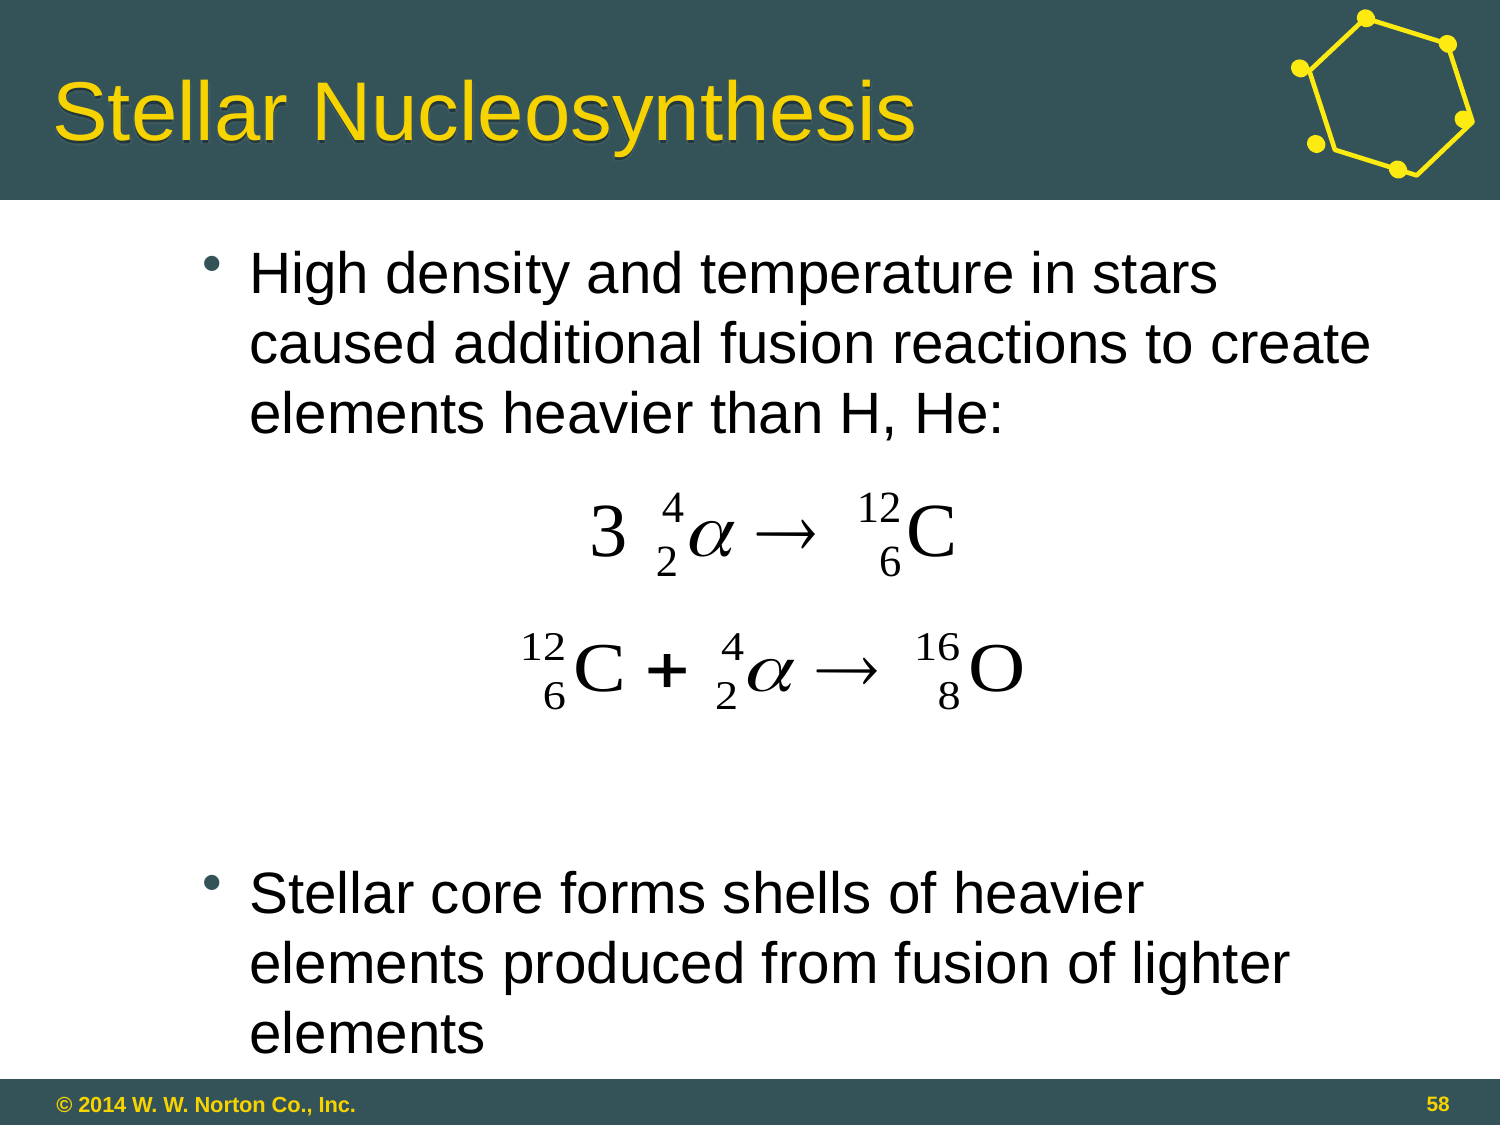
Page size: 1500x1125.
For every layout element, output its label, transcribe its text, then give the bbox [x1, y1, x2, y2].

slide_number <number> [1411, 1086, 1468, 1119]
title Stellar Nucleosynthesis [37, 19, 1118, 195]
chart [580, 473, 970, 596]
chart [512, 615, 1041, 727]
list High density and temperature in stars caused additional fusion reactions to create elements heavier than H, He: Stellar core forms shells of heavier elements produced from fusion of lighter elements [112, 227, 1400, 975]
